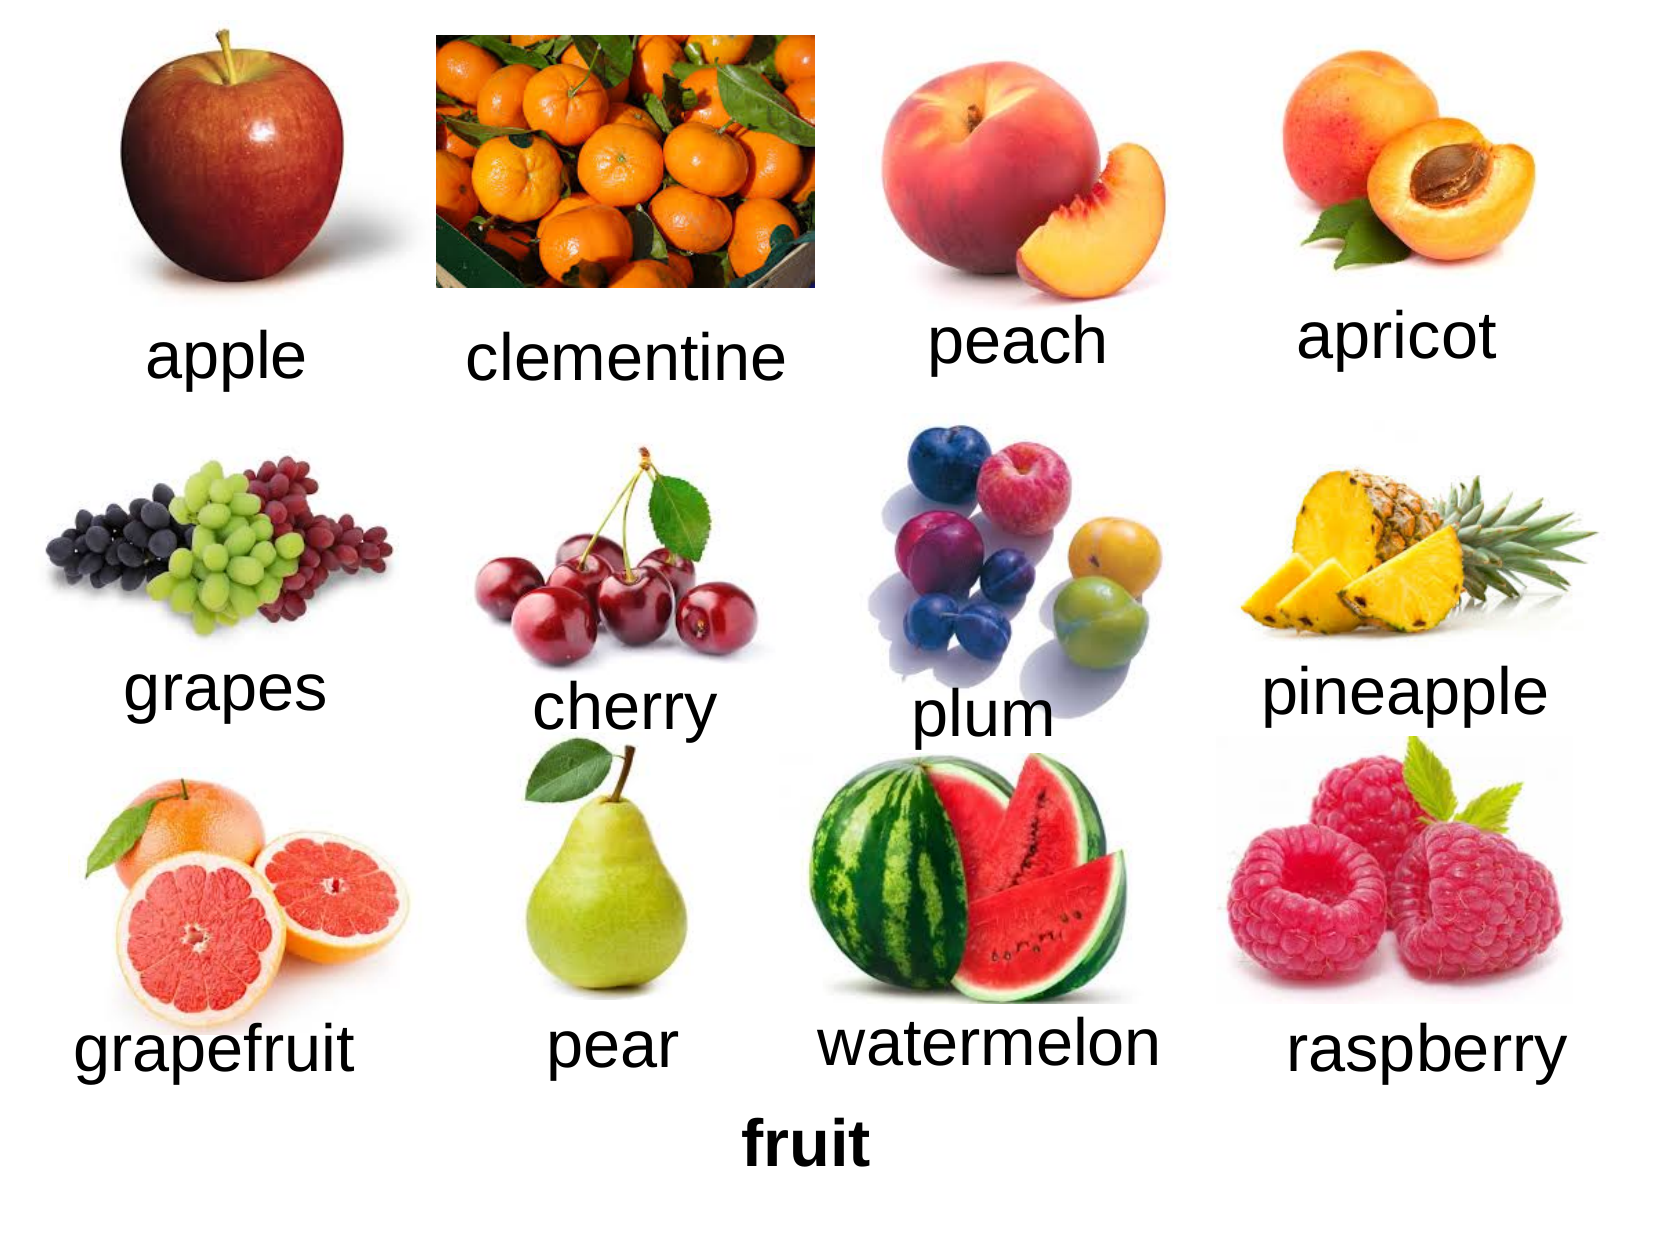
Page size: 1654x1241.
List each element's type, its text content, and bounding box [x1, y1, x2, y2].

text_box grapes [109, 642, 343, 733]
text_box plum [897, 668, 1072, 759]
picture [1216, 736, 1573, 1004]
text_box grapefruit [59, 1003, 378, 1158]
picture [68, 767, 426, 1035]
text_box apple [130, 310, 323, 401]
text_box pear [531, 999, 695, 1089]
picture [429, 732, 1161, 1004]
text_box cherry [518, 661, 734, 752]
picture [1219, 420, 1607, 668]
picture [859, 413, 1170, 723]
text_box fruit [726, 1098, 887, 1193]
text_box apricot [1282, 290, 1512, 381]
picture [1228, 23, 1585, 291]
text_box pineapple [1246, 646, 1565, 737]
text_box peach [912, 295, 1124, 385]
text_box raspberry [1271, 1003, 1584, 1094]
picture [444, 421, 792, 697]
picture [35, 413, 402, 674]
picture [862, 23, 1185, 320]
text_box clementine [451, 312, 803, 402]
picture [108, 20, 815, 311]
text_box watermelon [803, 997, 1178, 1087]
